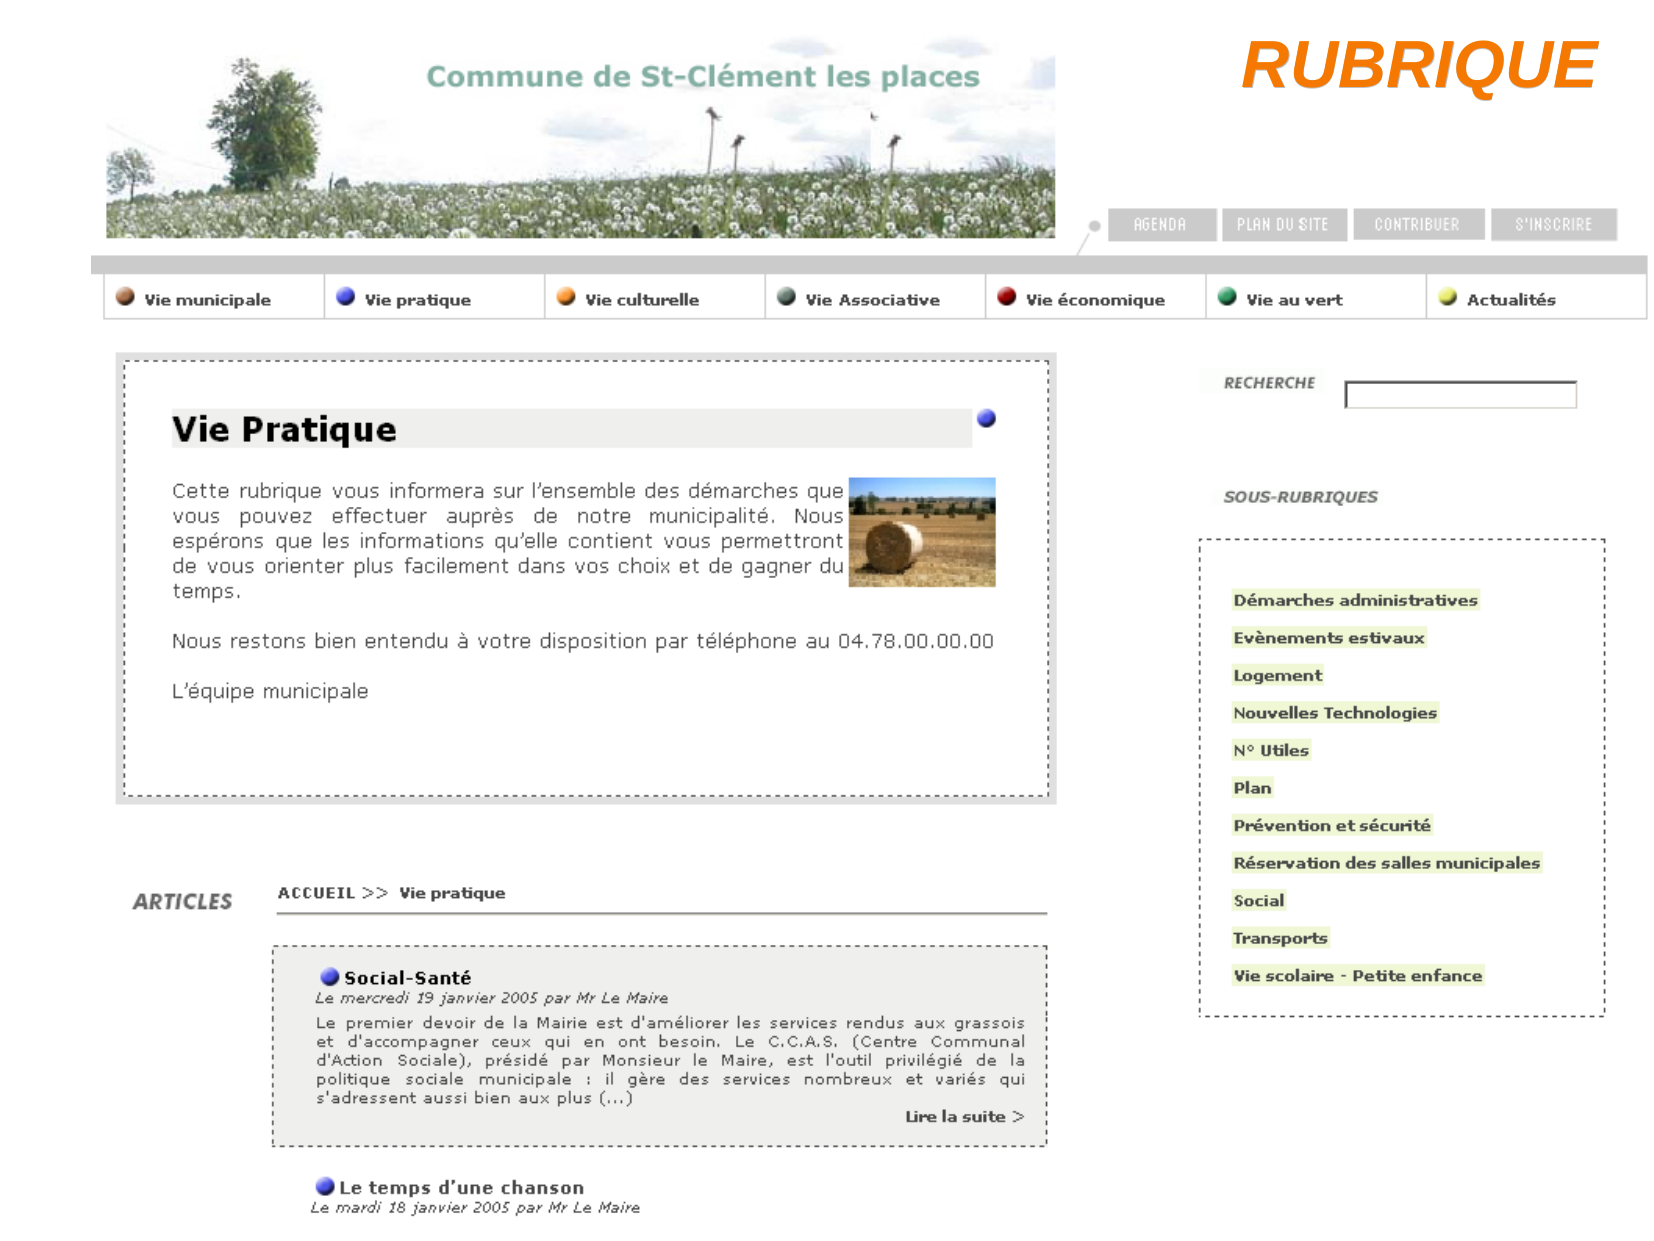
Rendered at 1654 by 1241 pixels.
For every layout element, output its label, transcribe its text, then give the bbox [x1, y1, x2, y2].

picture [91, 32, 1651, 1224]
title RUBRIQUE [1186, 0, 1654, 130]
